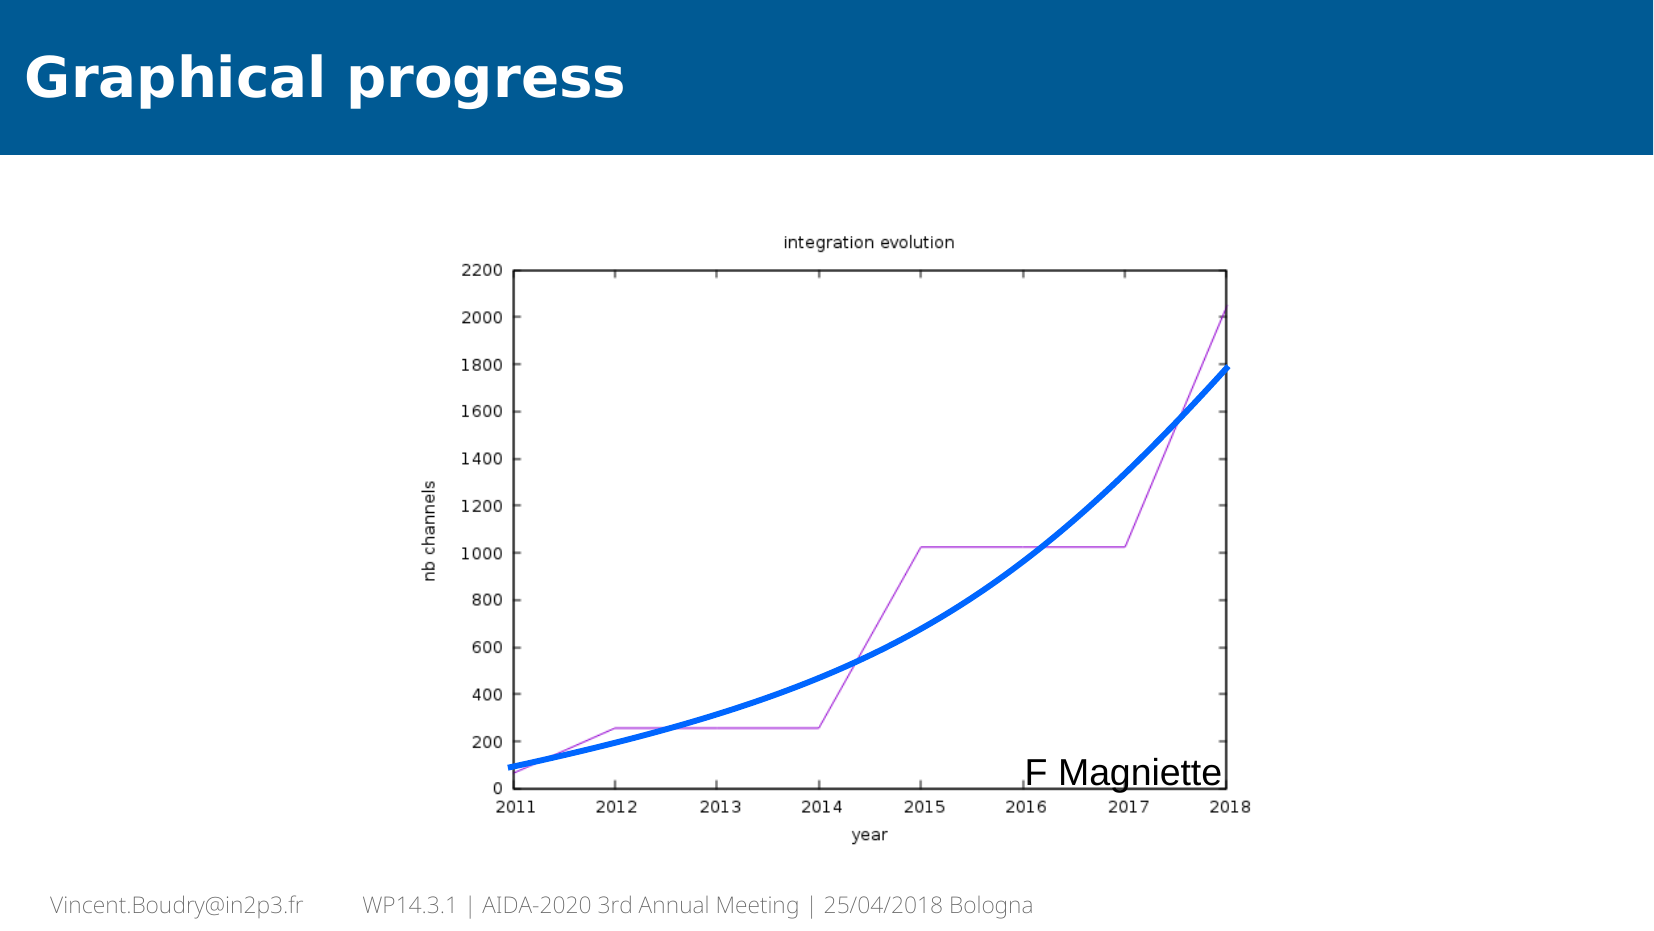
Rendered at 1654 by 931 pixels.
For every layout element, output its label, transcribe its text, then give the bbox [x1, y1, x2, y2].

text_box F Magniette [1009, 744, 1238, 801]
picture [415, 214, 1258, 847]
title Graphical progress [24, 12, 1635, 143]
